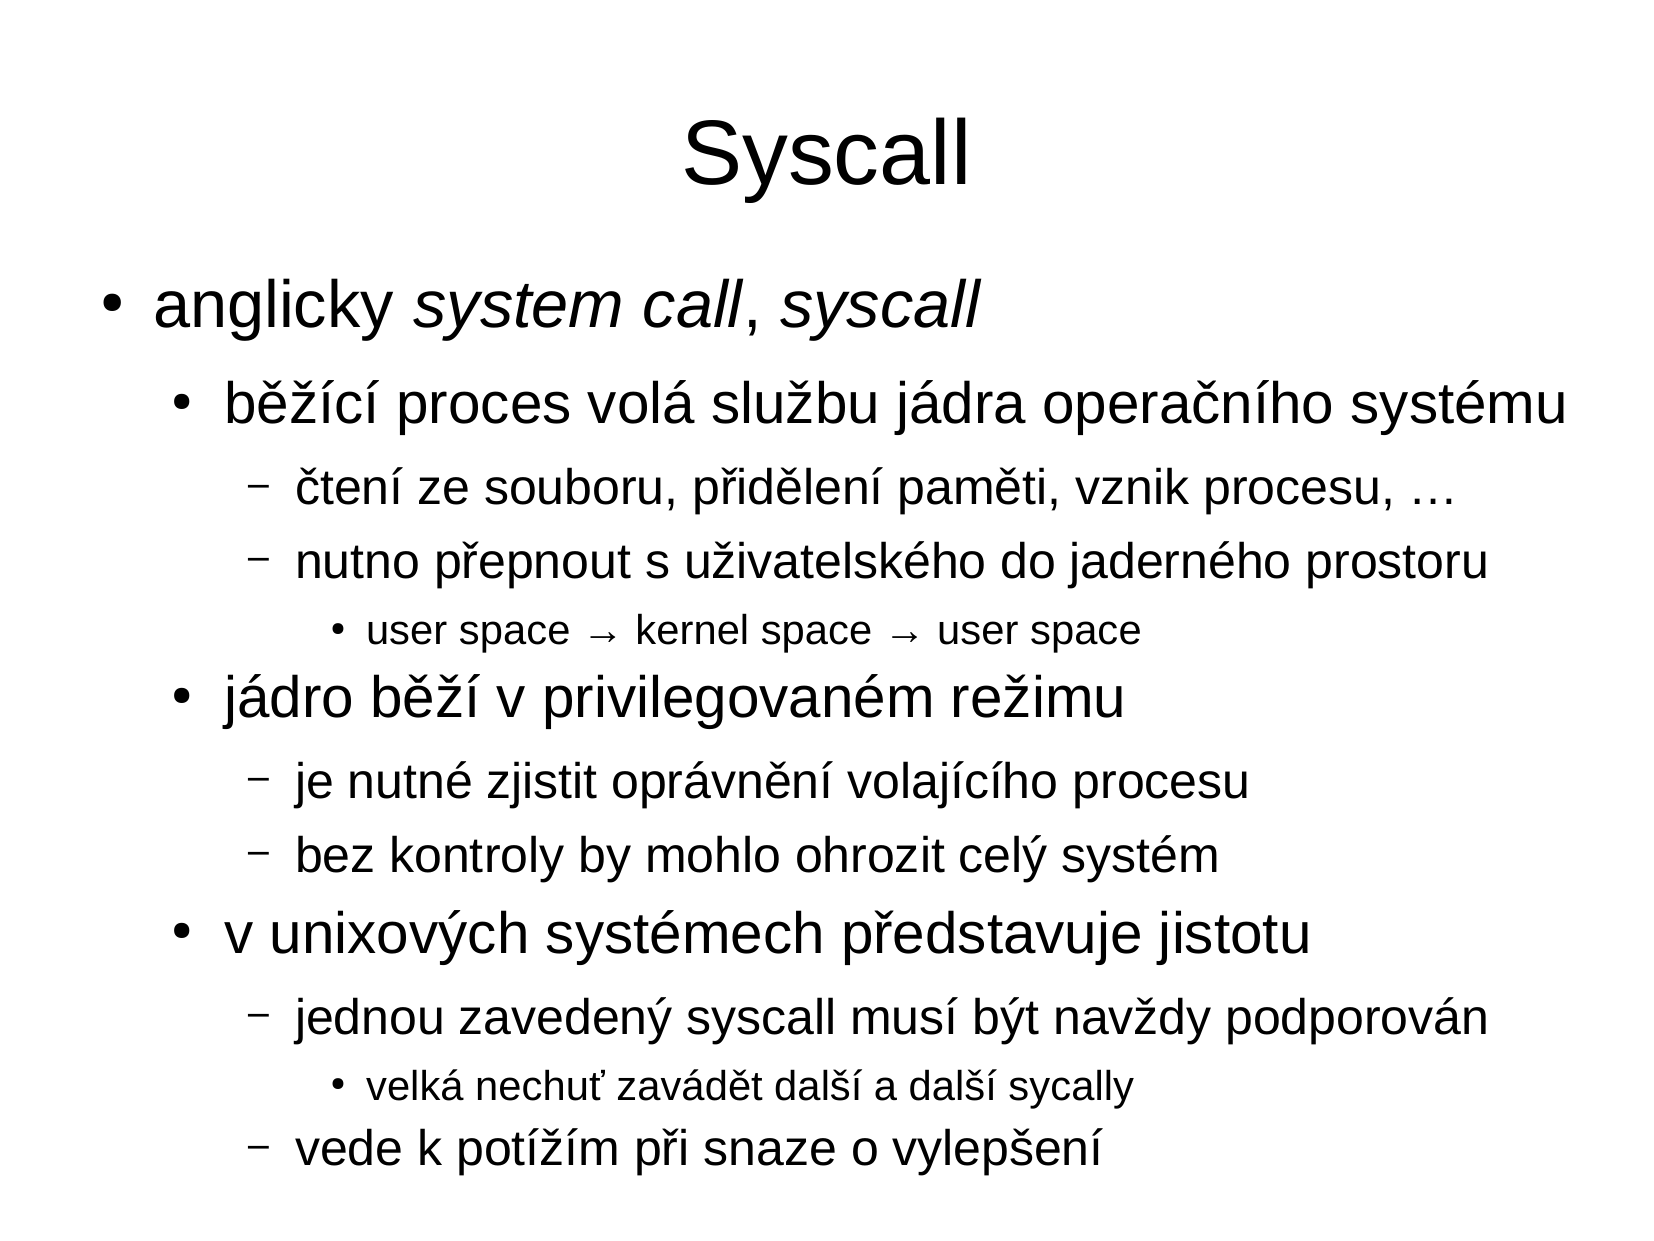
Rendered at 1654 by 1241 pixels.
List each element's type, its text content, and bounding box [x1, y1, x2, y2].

title Syscall [82, 56, 1571, 250]
list anglicky system call, syscall běžící proces volá službu jádra operačního systému čtení ze souboru, přidělení paměti, vznik procesu, … nutno přepnout s uživatelského do jaderného prostoru user space → kernel space → user space jádro běží v privilegovaném režimu je nutné zjistit oprávnění volajícího procesu bez kontroly by mohlo ohrozit celý systém v unixových systémech představuje jistotu jednou zavedený syscall musí být navždy podporován velká nechuť zavádět další a další sycally vede k potížím při snaze o vylepšení [82, 266, 1571, 1177]
